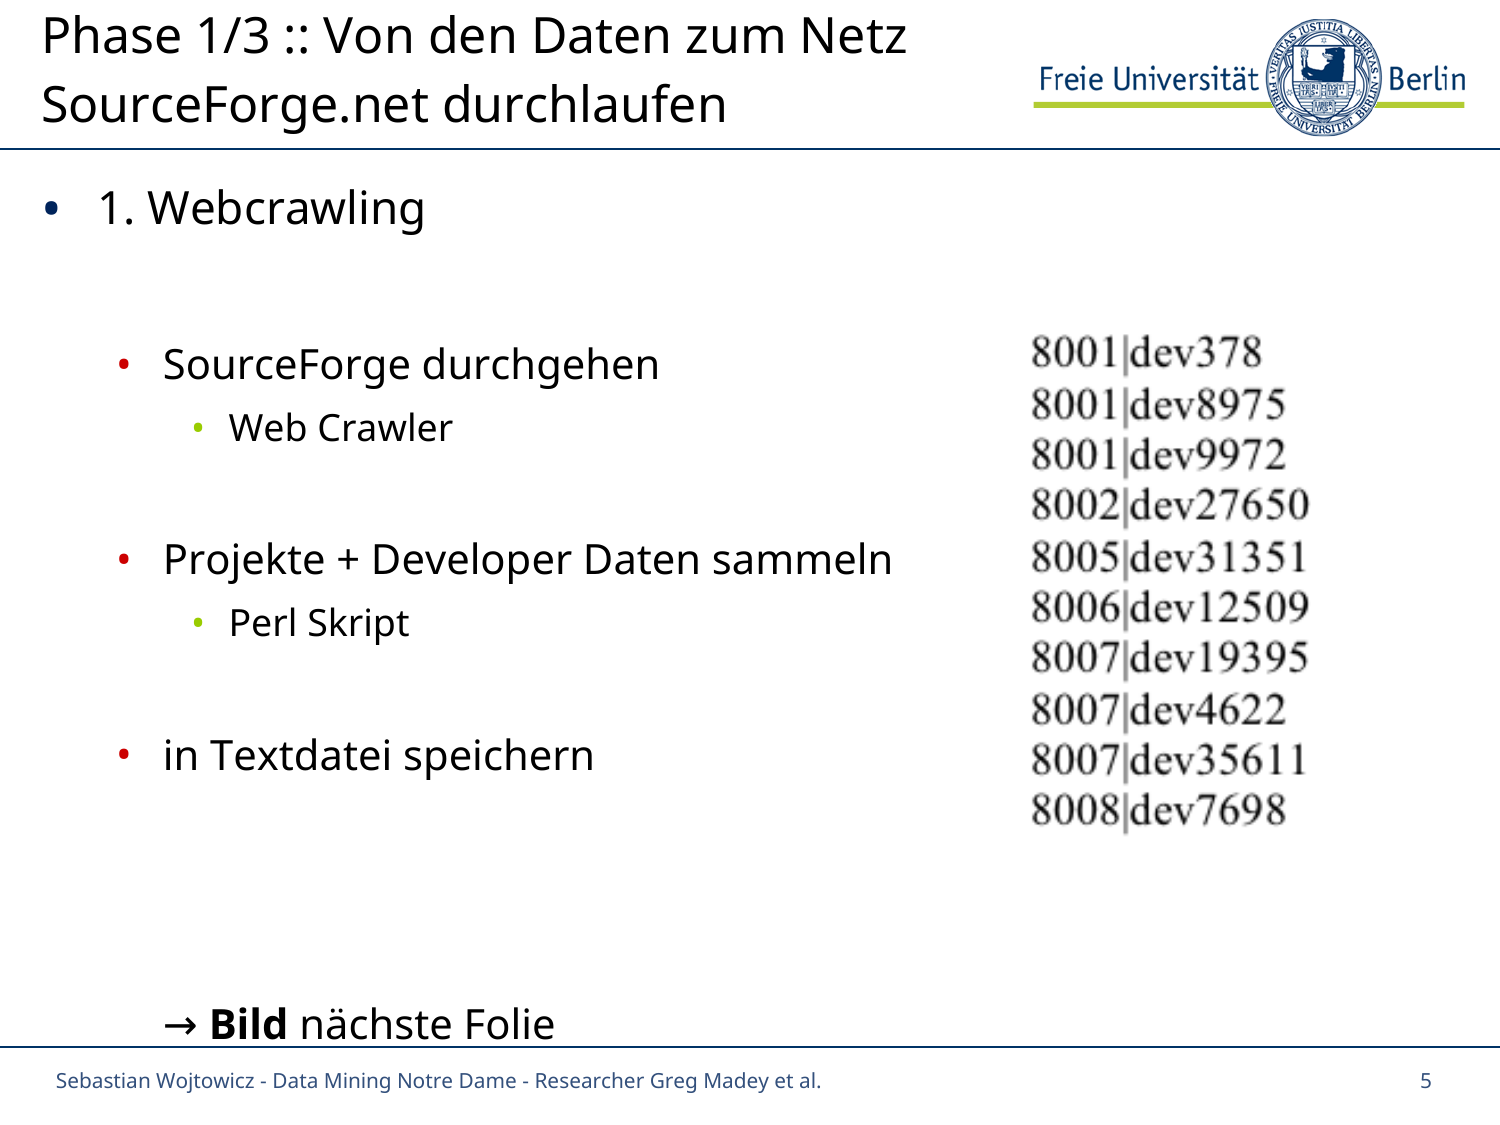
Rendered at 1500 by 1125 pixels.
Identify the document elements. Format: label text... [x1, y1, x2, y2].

picture [1024, 324, 1329, 841]
title Phase 1/3 :: Von den Daten zum Netz SourceForge.net durchlaufen [41, 0, 1016, 138]
list 1. Webcrawling SourceForge durchgehen Web Crawler Projekte + Developer Daten sammeln Perl Skript in Textdatei speichern → Bild nächste Folie [41, 175, 1447, 1039]
picture [1033, 19, 1470, 137]
